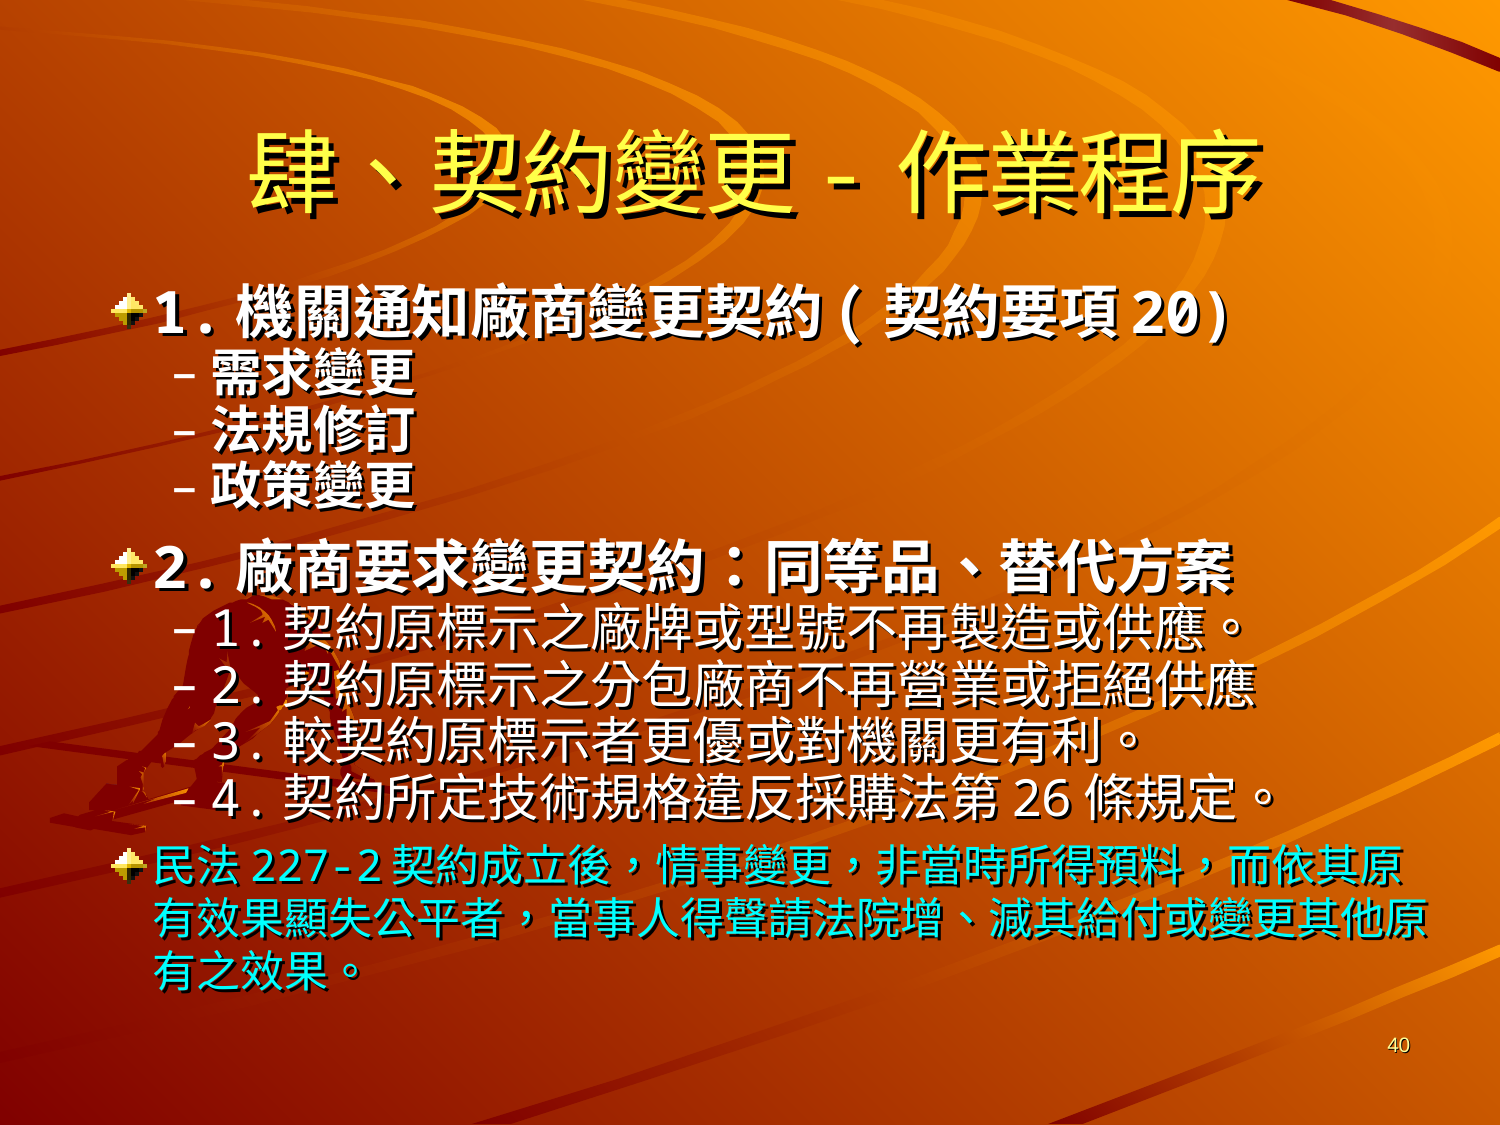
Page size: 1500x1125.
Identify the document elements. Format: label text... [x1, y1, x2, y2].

text_box <編號> [1074, 1024, 1426, 1100]
list 1.機關通知廠商變更契約(契約要項20) 需求變更 法規修訂 政策變更 2.廠商要求變更契約：同等品、替代方案 1.契約原標示之廠牌或型號不再製造或供應。 2.契約原標示之分包廠商不再營業或拒絕供應 3.較契約原標示者更優或對機關更有利。 4.契約所定技術規格違反採購法第26條規定。 民法227-2契約成立後，情事變更，非當時所得預料，而依其原有效果顯失公平者，當事人得聲請法院增、減其給付或變更其他原有之效果。 [88, 267, 1447, 1005]
title 肆、契約變更-作業程序 [75, 25, 1426, 233]
